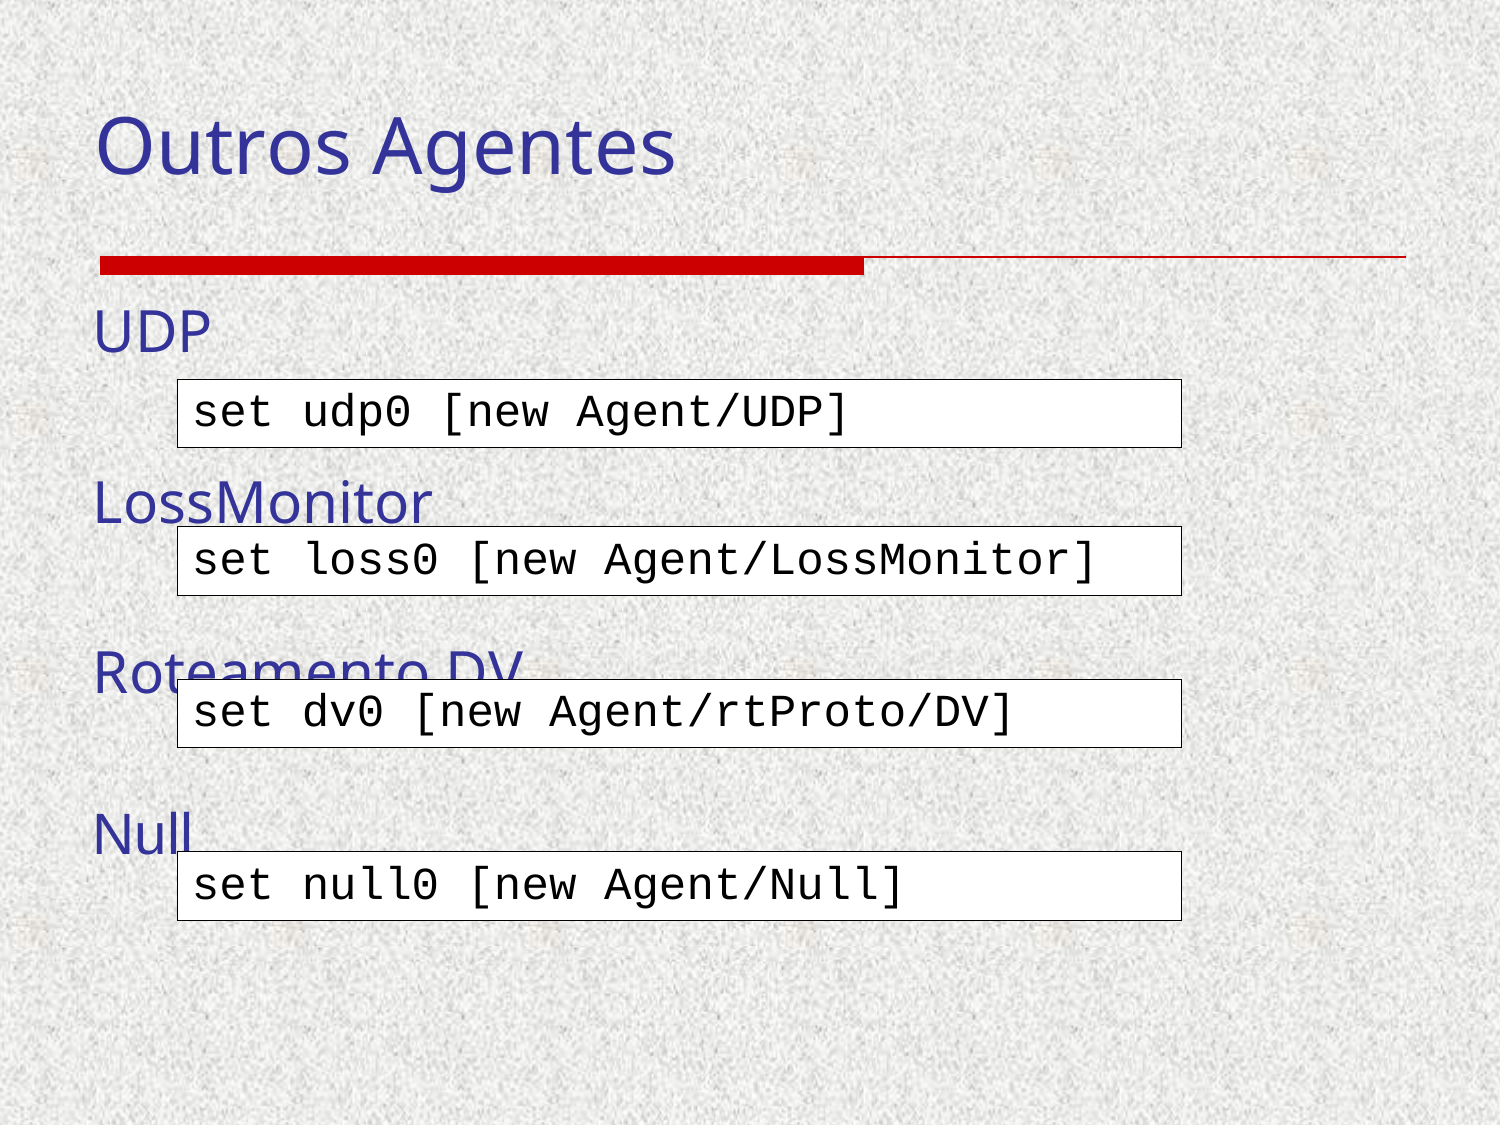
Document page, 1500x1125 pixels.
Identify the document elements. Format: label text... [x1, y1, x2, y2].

text_box set null0 [new Agent/Null] [177, 851, 1182, 916]
picture [0, 0, 1500, 1125]
title Outros Agentes [94, 35, 1406, 249]
text_box set udp0 [new Agent/UDP] [177, 379, 1182, 443]
text_box set loss0 [new Agent/LossMonitor] [177, 526, 1182, 591]
list UDP LossMonitor Roteamento DV Null [92, 287, 1405, 994]
text_box set dv0 [new Agent/rtProto/DV] [177, 679, 1182, 743]
